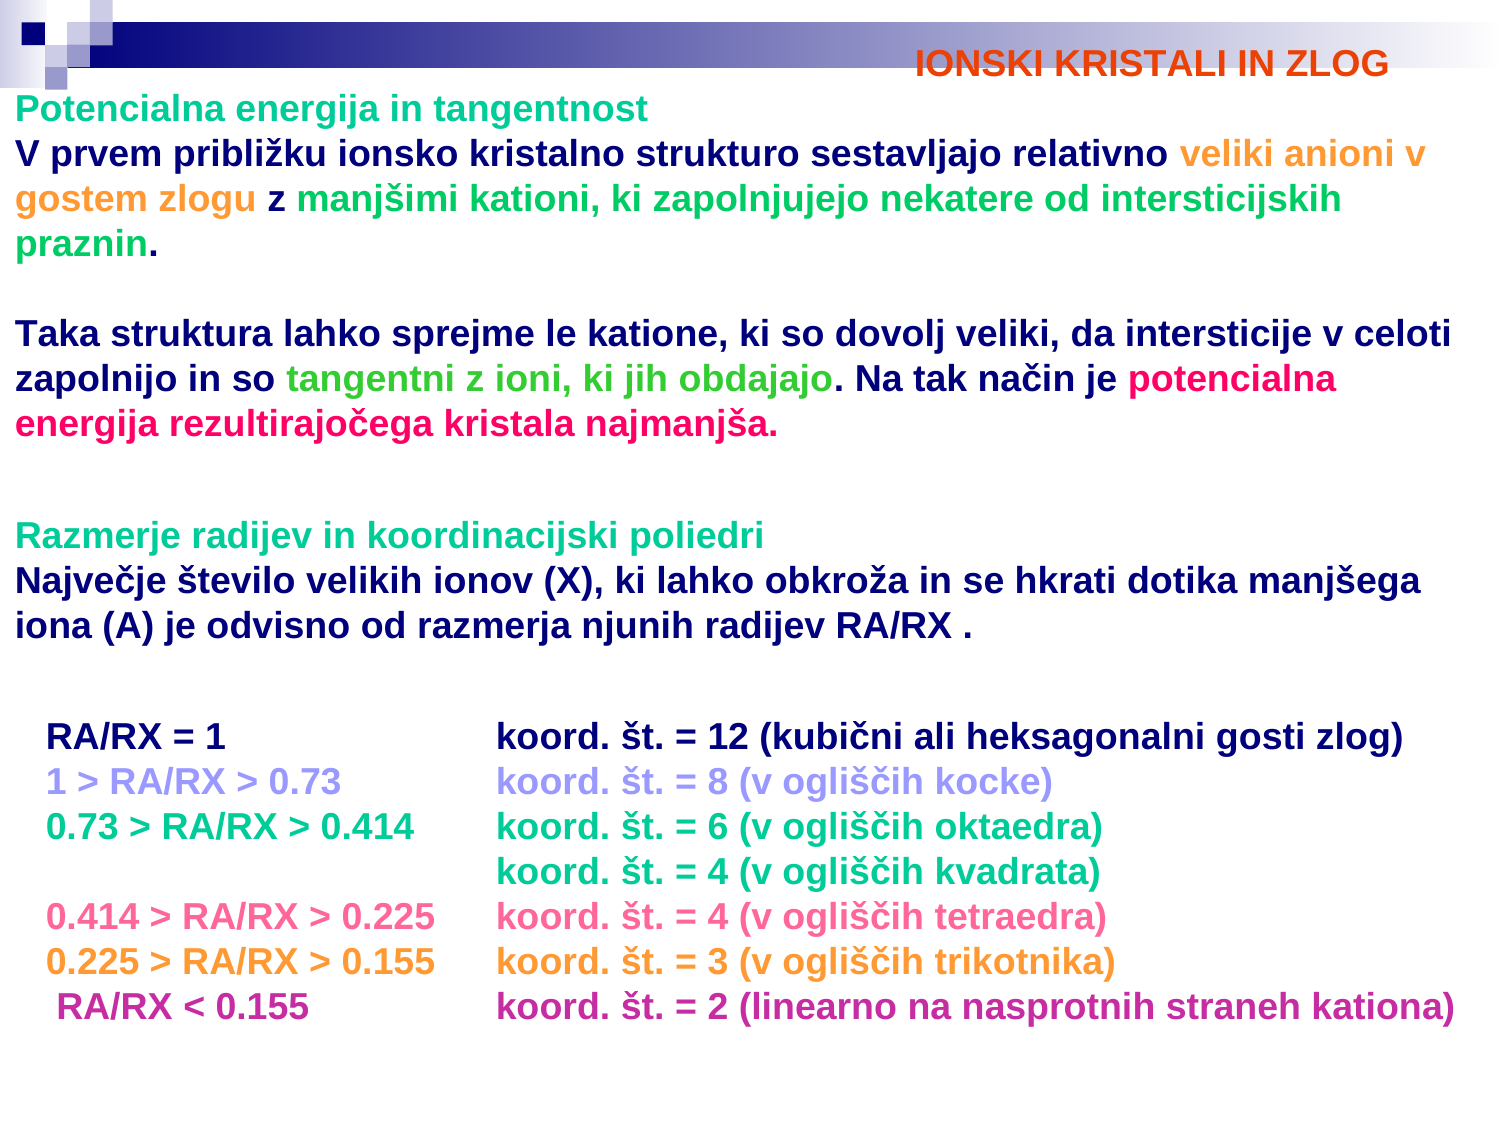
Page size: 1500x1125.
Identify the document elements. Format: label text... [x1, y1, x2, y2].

text_box RA/RX = 1 koord. št. = 12 (kubični ali heksagonalni gosti zlog) 1 > RA/RX > 0.73 koord. št. = 8 (v ogliščih kocke) 0.73 > RA/RX > 0.414 koord. št. = 6 (v ogliščih oktaedra) koord. št. = 4 (v ogliščih kvadrata) 0.414 > RA/RX > 0.225 koord. št. = 4 (v ogliščih tetraedra) 0.225 > RA/RX > 0.155 koord. št. = 3 (v ogliščih trikotnika) RA/RX < 0.155 koord. št. = 2 (linearno na nasprotnih straneh kationa) [31, 704, 1472, 1080]
text_box IONSKI KRISTALI IN ZLOG Potencialna energija in tangentnost V prvem približku ionsko kristalno strukturo sestavljajo relativno veliki anioni v gostem zlogu z manjšimi kationi, ki zapolnjujejo nekatere od intersticijskih praznin. Taka struktura lahko sprejme le katione, ki so dovolj veliki, da intersticije v celoti zapolnijo in so tangentni z ioni, ki jih obdajajo. Na tak način je potencialna energija rezultirajočega kristala najmanjša. [0, 30, 1500, 452]
text_box Razmerje radijev in koordinacijski poliedri Največje število velikih ionov (X), ki lahko obkroža in se hkrati dotika manjšega iona (A) je odvisno od razmerja njunih radijev RA/RX . [0, 503, 1459, 654]
